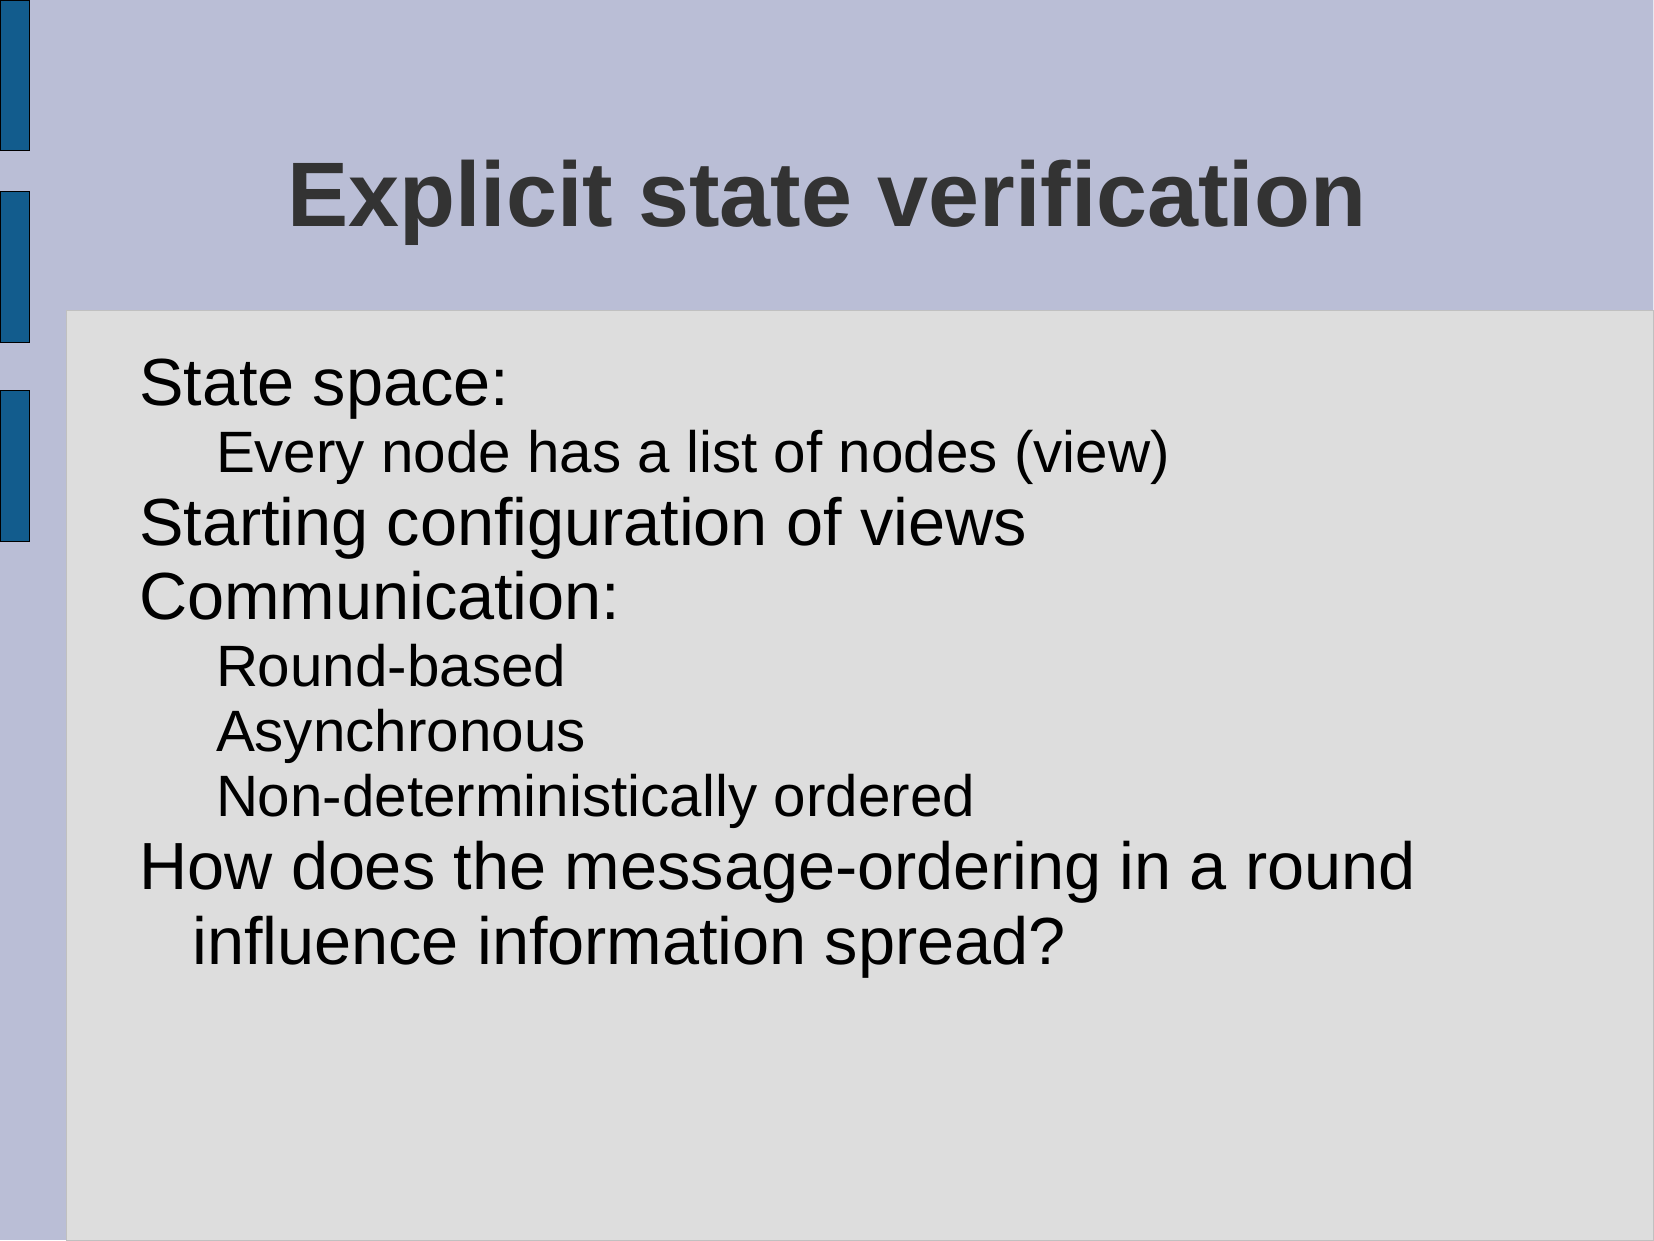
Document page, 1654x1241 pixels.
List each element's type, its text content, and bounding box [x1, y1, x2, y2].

title Explicit state verification [121, 91, 1534, 299]
list State space: Every node has a list of nodes (view) Starting configuration of views Communication: Round-based Asynchronous Non-deterministically ordered How does the message-ordering in a round influence information spread? [121, 344, 1534, 1188]
